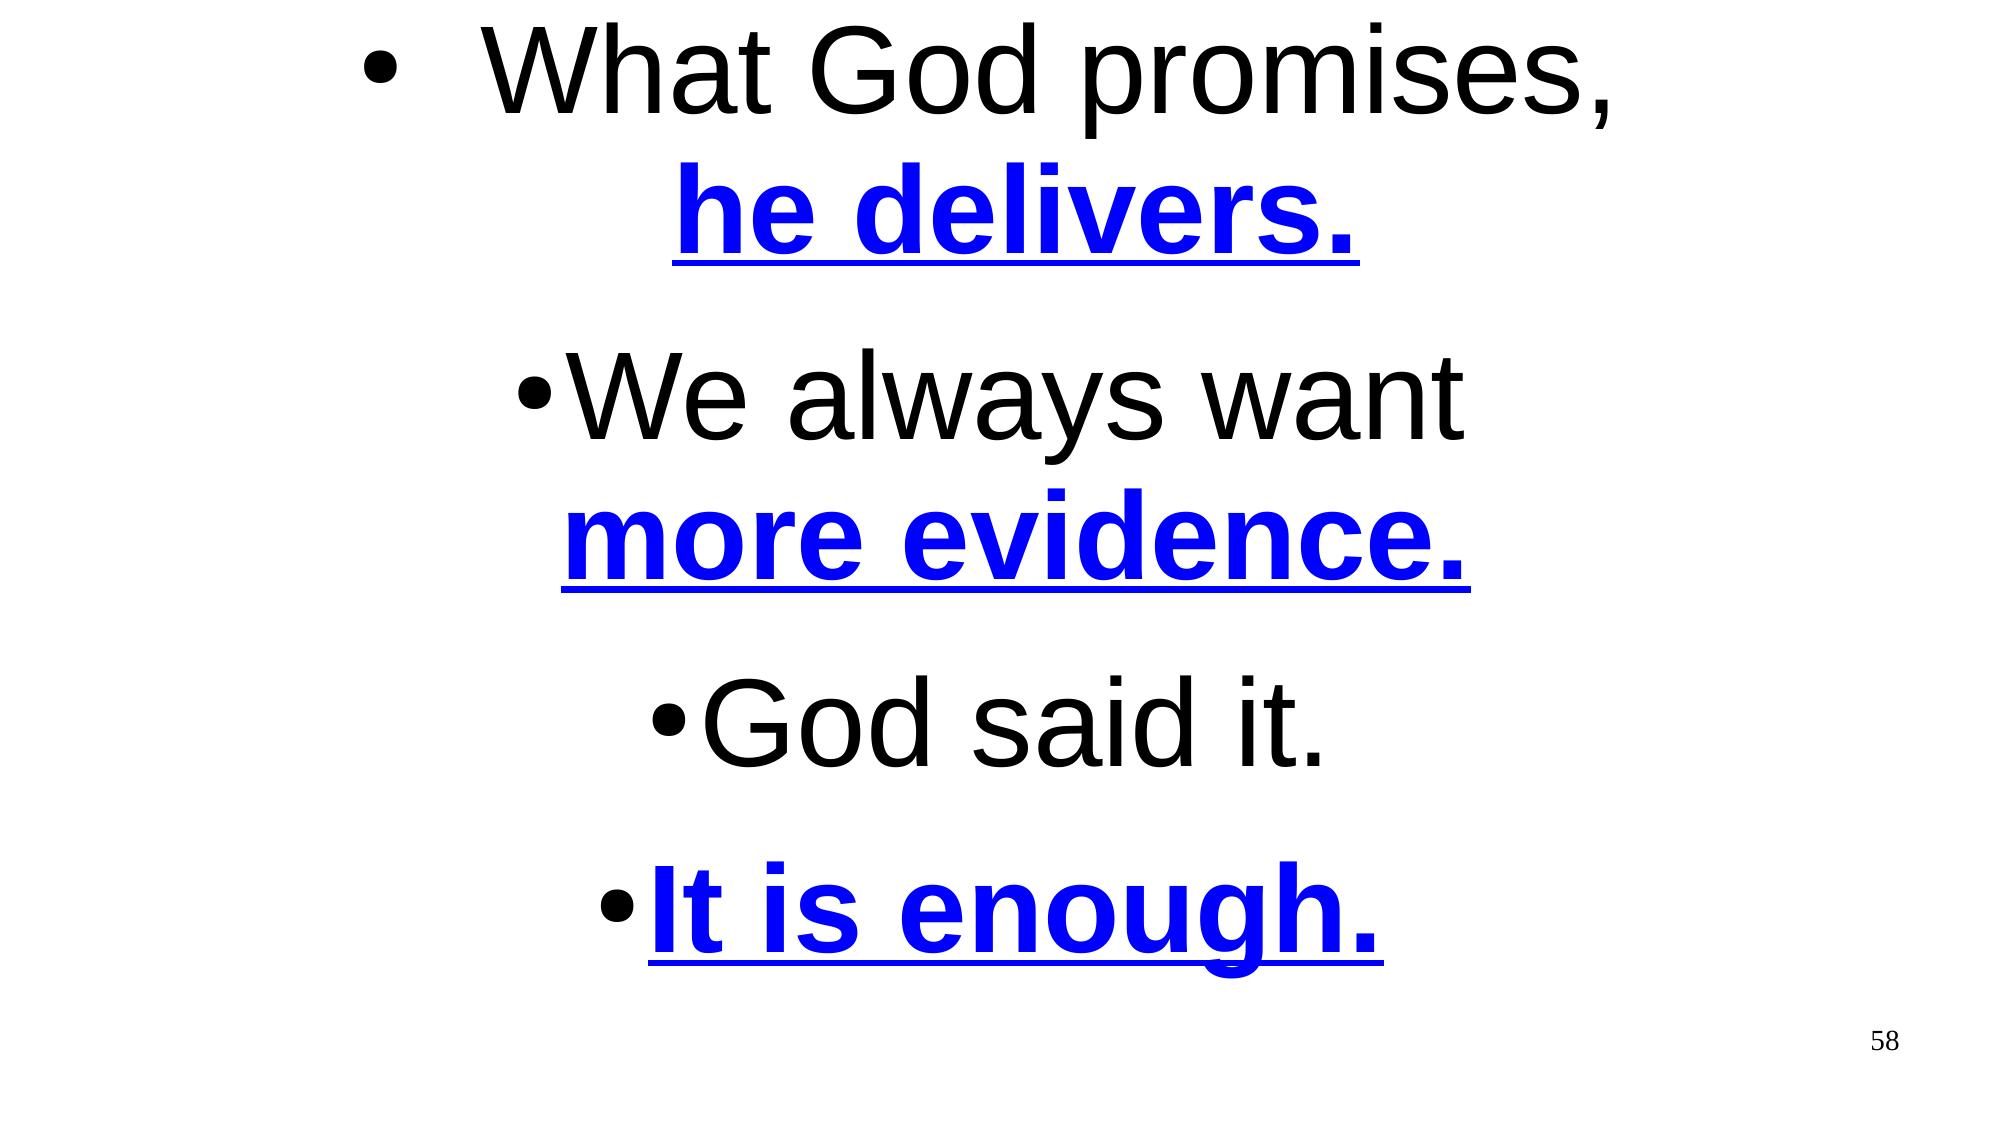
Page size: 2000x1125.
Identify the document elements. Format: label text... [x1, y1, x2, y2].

list What God promises, he delivers. We always want more evidence. God said it. It is enough. [0, 0, 1996, 1123]
